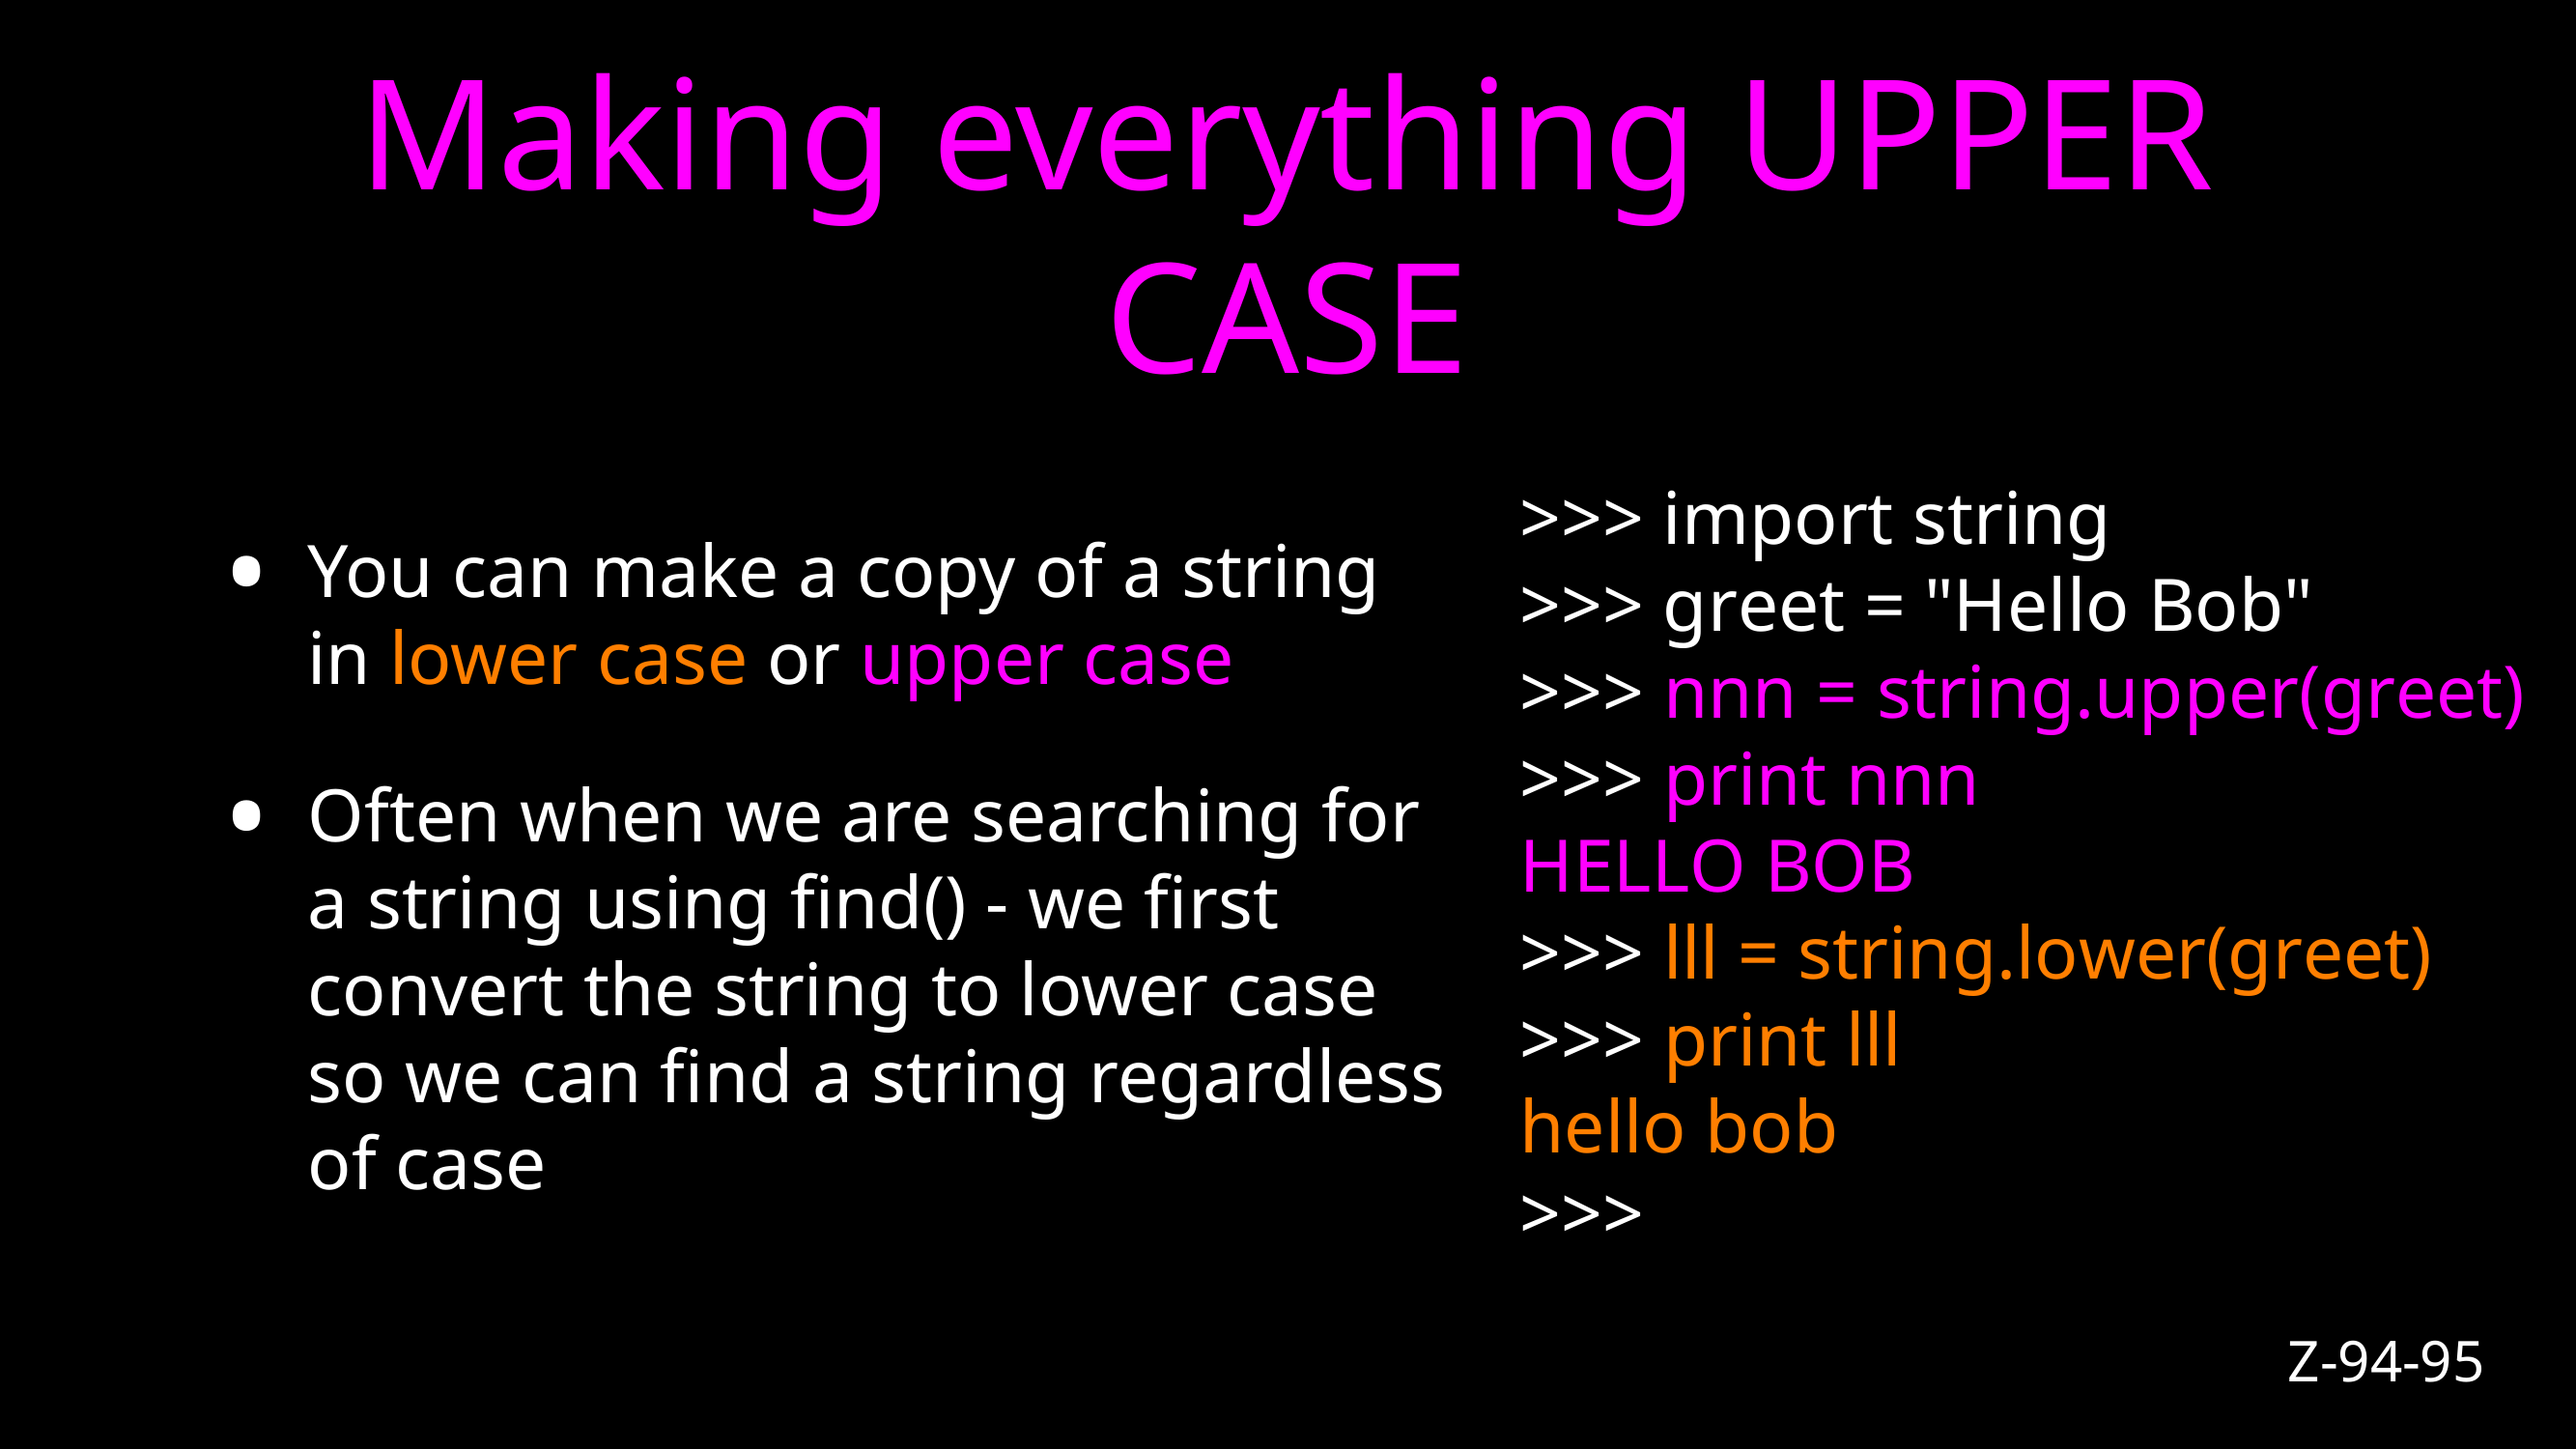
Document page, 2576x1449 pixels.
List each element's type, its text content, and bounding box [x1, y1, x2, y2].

title Making everything UPPER CASE [183, 38, 2392, 403]
text_box Z-94-95 [2223, 1319, 2550, 1400]
list You can make a copy of a string in lower case or upper case Often when we are searching for a string using find() - we first convert the string to lower case so we can find a string regardless of case [183, 412, 1454, 1317]
text_box >>> import string >>> greet = "Hello Bob" >>> nnn = string.upper(greet) >>> print nnn HELLO BOB >>> lll = string.lower(greet) >>> print lll hello bob >>> [1519, 471, 2526, 1255]
